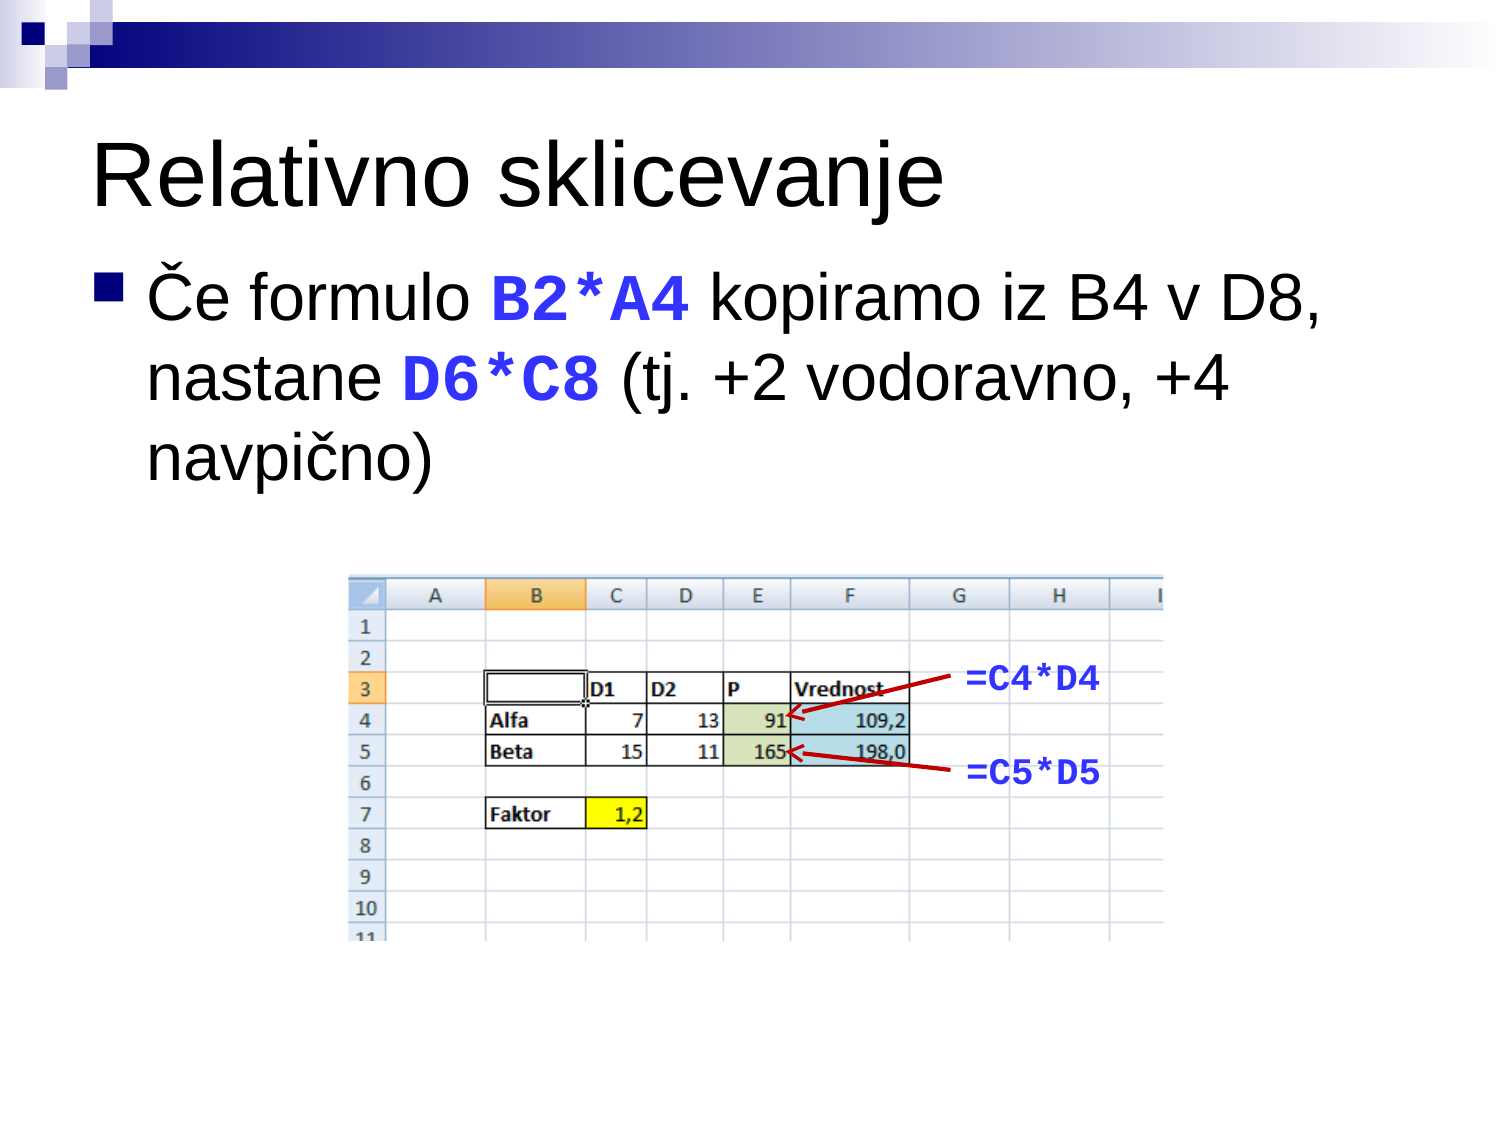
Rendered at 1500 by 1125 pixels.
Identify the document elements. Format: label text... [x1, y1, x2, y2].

list Če formulo B2*A4 kopiramo iz B4 v D8, nastane D6*C8 (tj. +2 vodoravno, +4 navpično) [75, 246, 1425, 528]
title Relativno sklicevanje [75, 105, 1425, 235]
text_box [785, 675, 951, 716]
picture [348, 574, 1164, 941]
text_box =C4*D4 [950, 645, 1152, 705]
text_box [785, 751, 951, 770]
text_box =C5*D5 [951, 739, 1117, 800]
